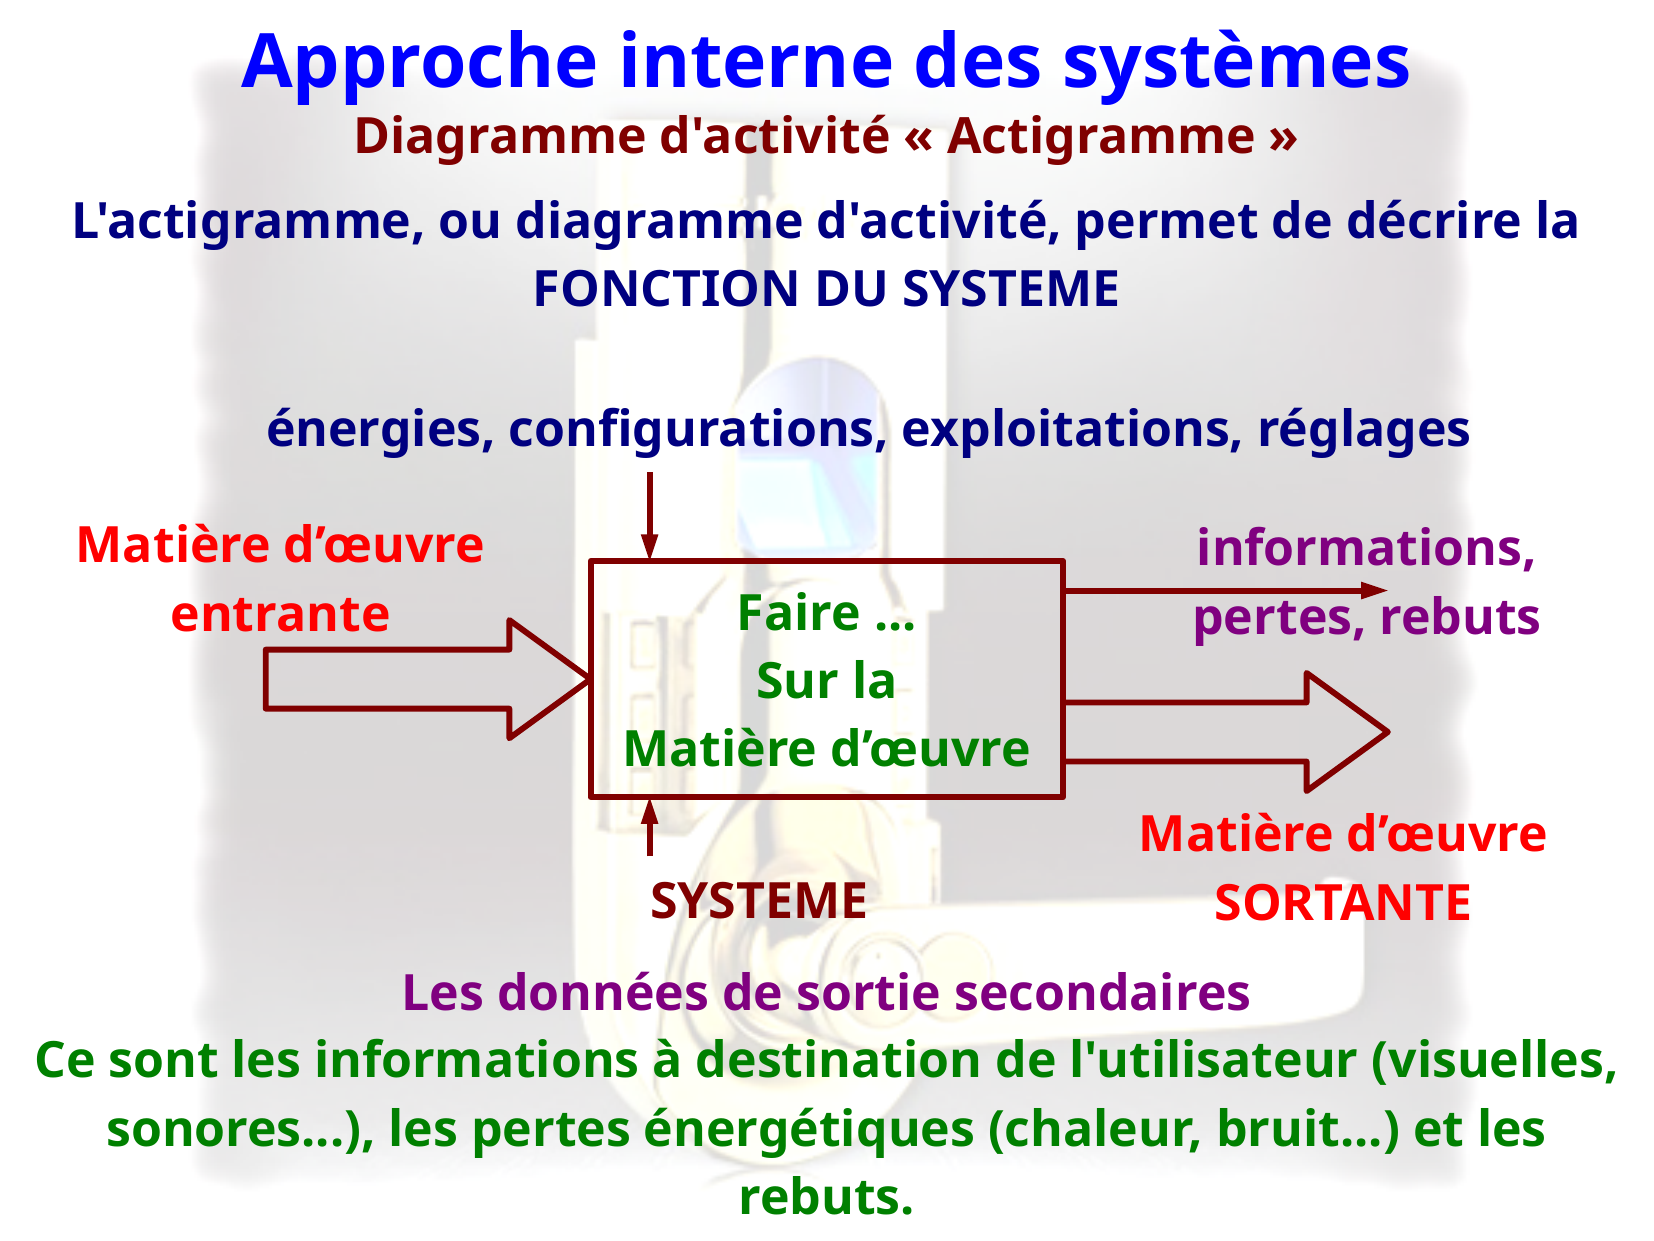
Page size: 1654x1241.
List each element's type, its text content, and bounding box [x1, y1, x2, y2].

text_box informations, pertes, rebuts [1122, 501, 1612, 662]
text_box Diagramme d'activité « Actigramme » [0, 92, 1654, 178]
text_box Les données de sortie secondaires [0, 949, 1654, 1016]
text_box Matière d’œuvre entrante [0, 501, 562, 656]
text_box SYSTEME [620, 854, 899, 945]
text_box Faire ... Sur la Matière d’œuvre [590, 561, 1063, 798]
text_box Matière d’œuvre SORTANTE [1062, 791, 1625, 945]
text_box énergies, configurations, exploitations, réglages [118, 382, 1620, 473]
text_box L'actigramme, ou diagramme d'activité, permet de décrire la FONCTION DU SYSTEME [0, 178, 1654, 332]
text_box Ce sont les informations à destination de l'utilisateur (visuelles, sonores...), les pertes énergétiques (chaleur, bruit...) et les rebuts. [0, 1016, 1654, 1241]
